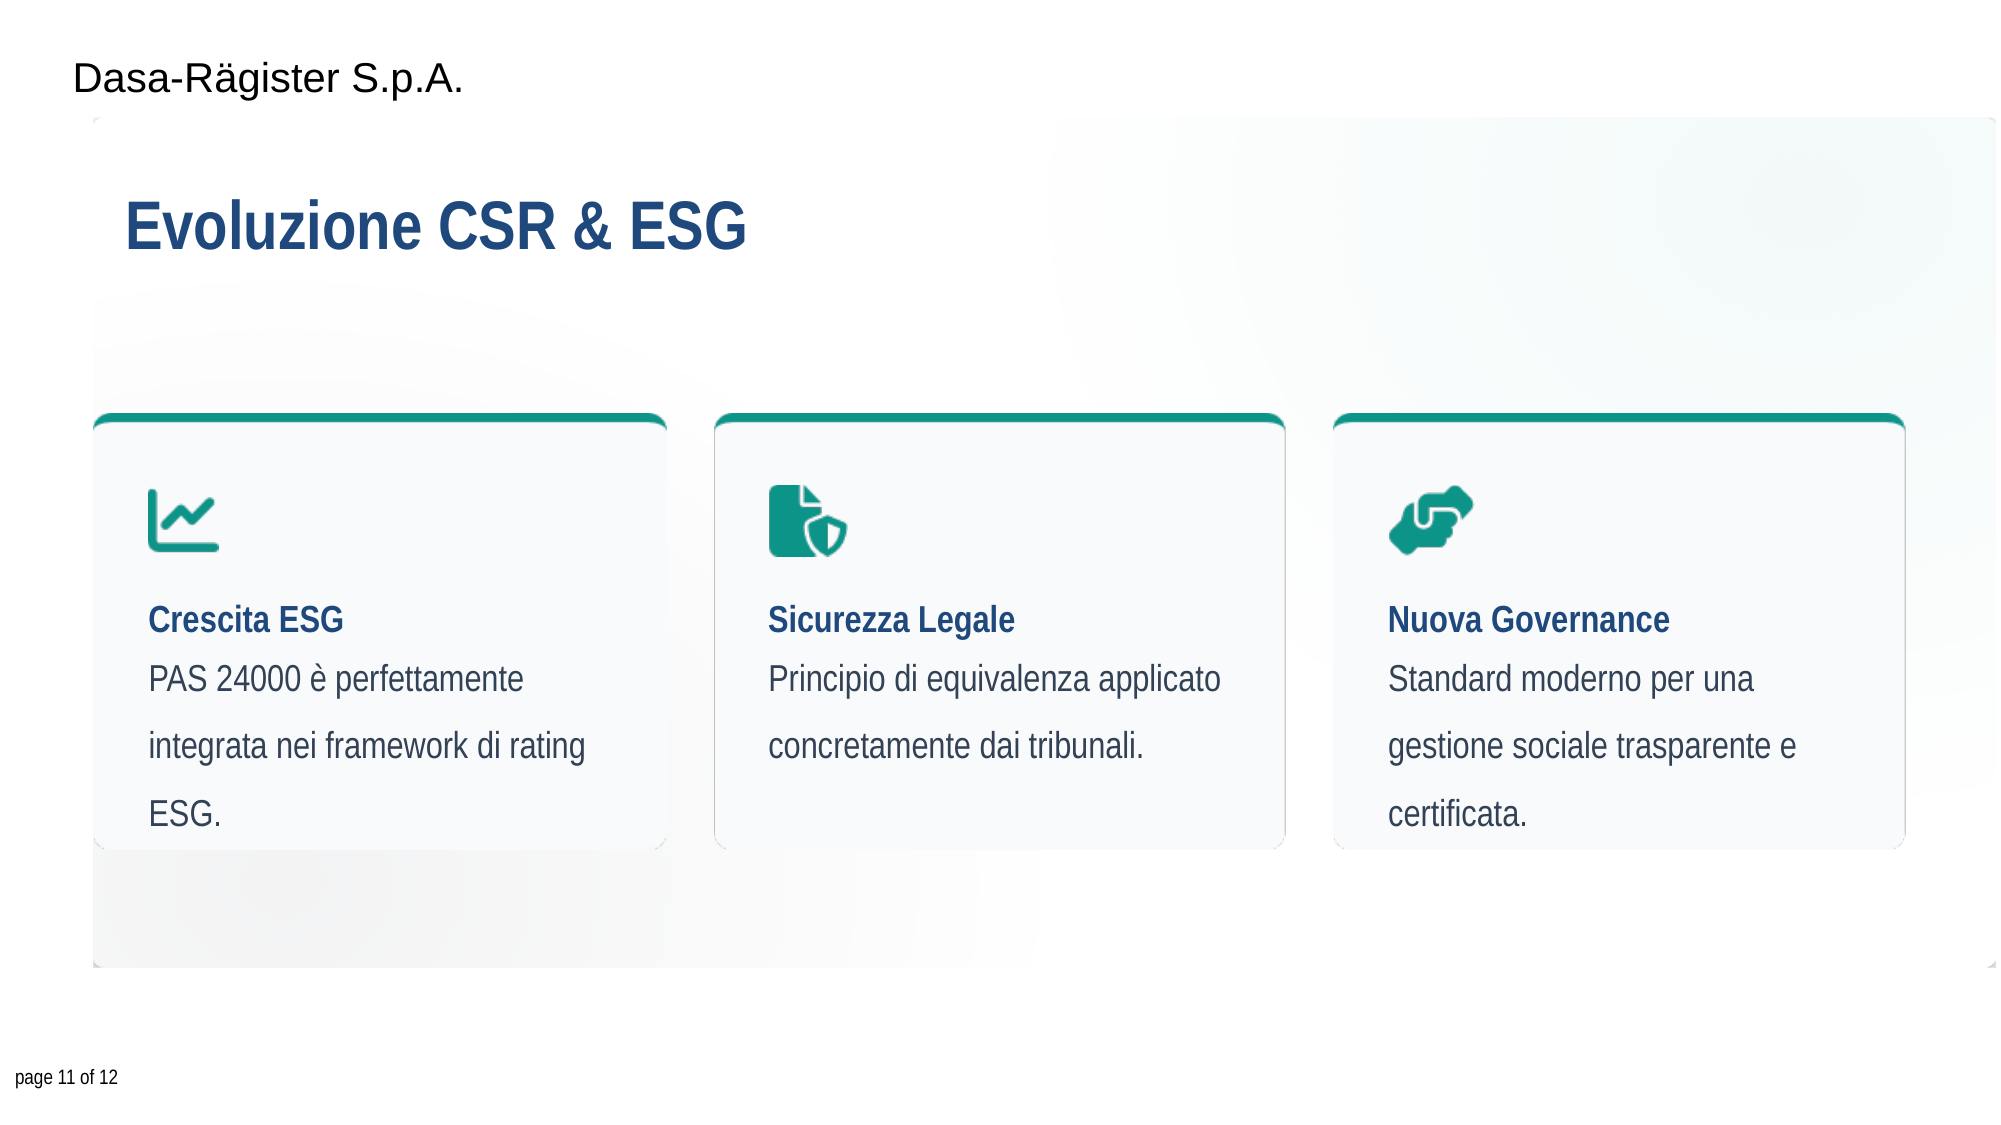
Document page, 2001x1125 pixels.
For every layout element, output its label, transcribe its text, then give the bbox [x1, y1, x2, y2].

text_box Standard moderno per una gestione sociale trasparente e certificata. [1388, 631, 1852, 834]
text_box Nuova Governance [1387, 595, 1875, 641]
text_box Dasa-Rägister S.p.A. [0, 0, 493, 117]
picture [93, 117, 1996, 968]
text_box page 11 of 12 [0, 994, 493, 1100]
text_box Sicurezza Legale [768, 595, 1255, 641]
text_box Principio di equivalenza applicato concretamente dai tribunali. [768, 631, 1232, 767]
text_box PAS 24000 è perfettamente integrata nei framework di rating ESG. [148, 631, 612, 834]
text_box Crescita ESG [148, 595, 636, 641]
text_box Evoluzione CSR & ESG [125, 181, 1996, 264]
